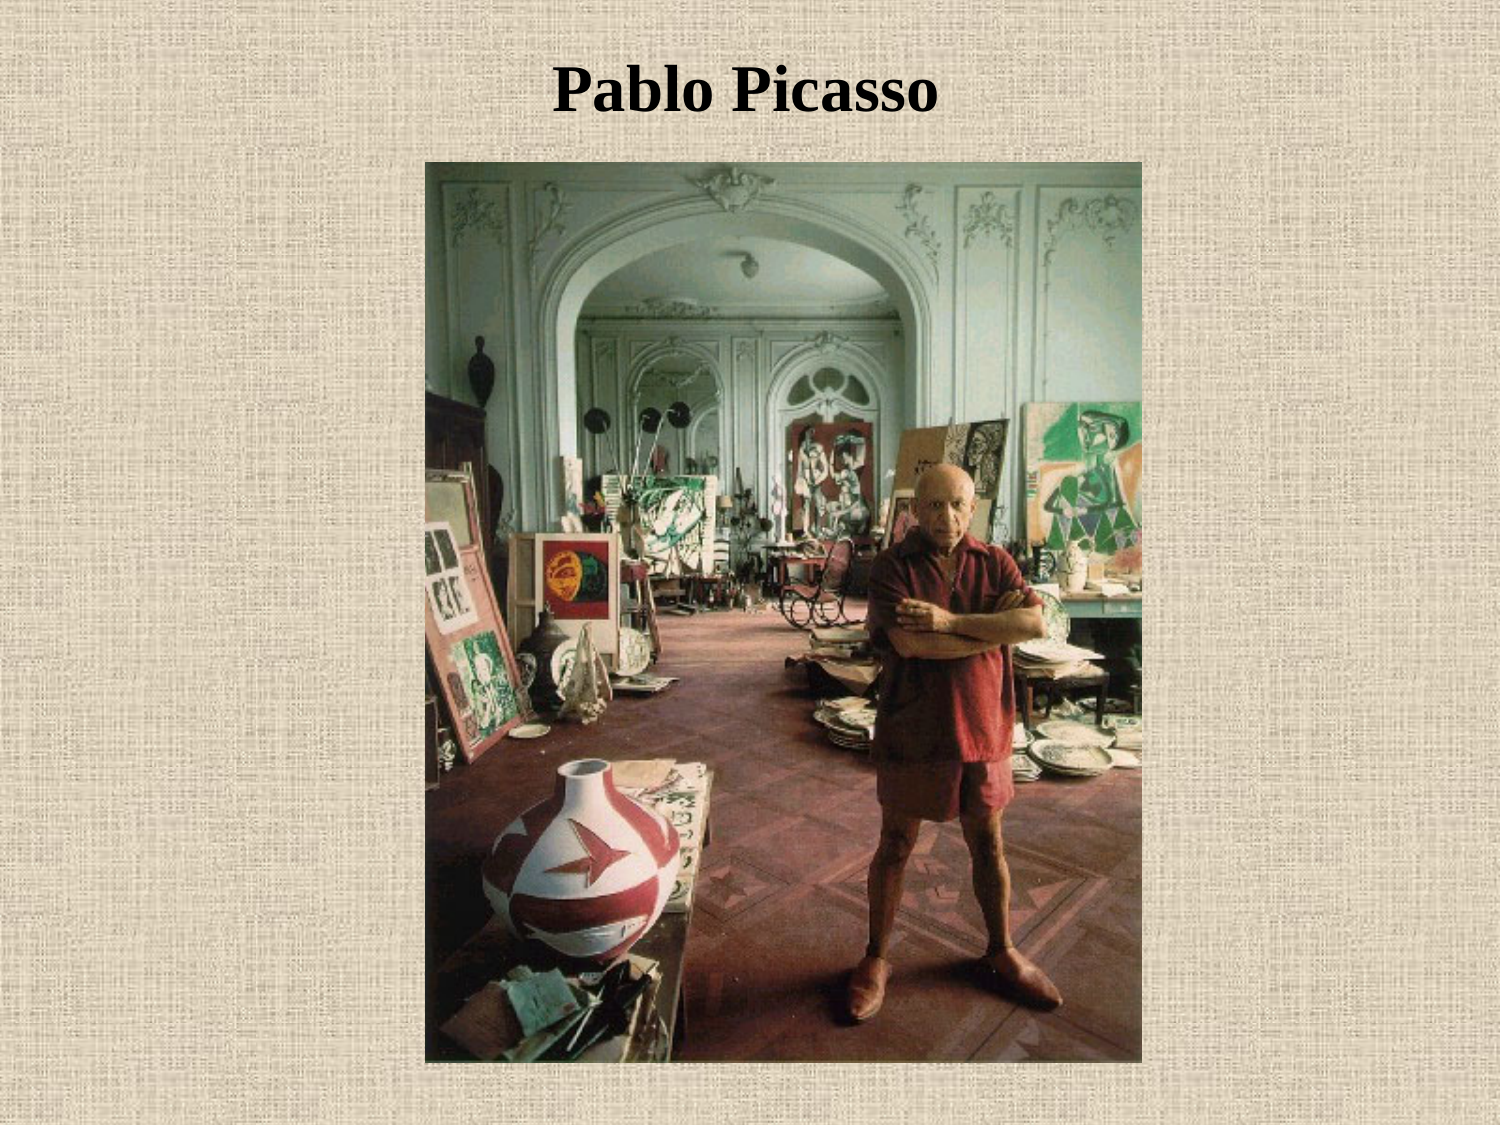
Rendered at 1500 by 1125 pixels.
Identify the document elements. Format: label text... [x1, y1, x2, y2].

picture [0, 0, 1500, 1125]
text_box Pablo Picasso [537, 37, 955, 133]
